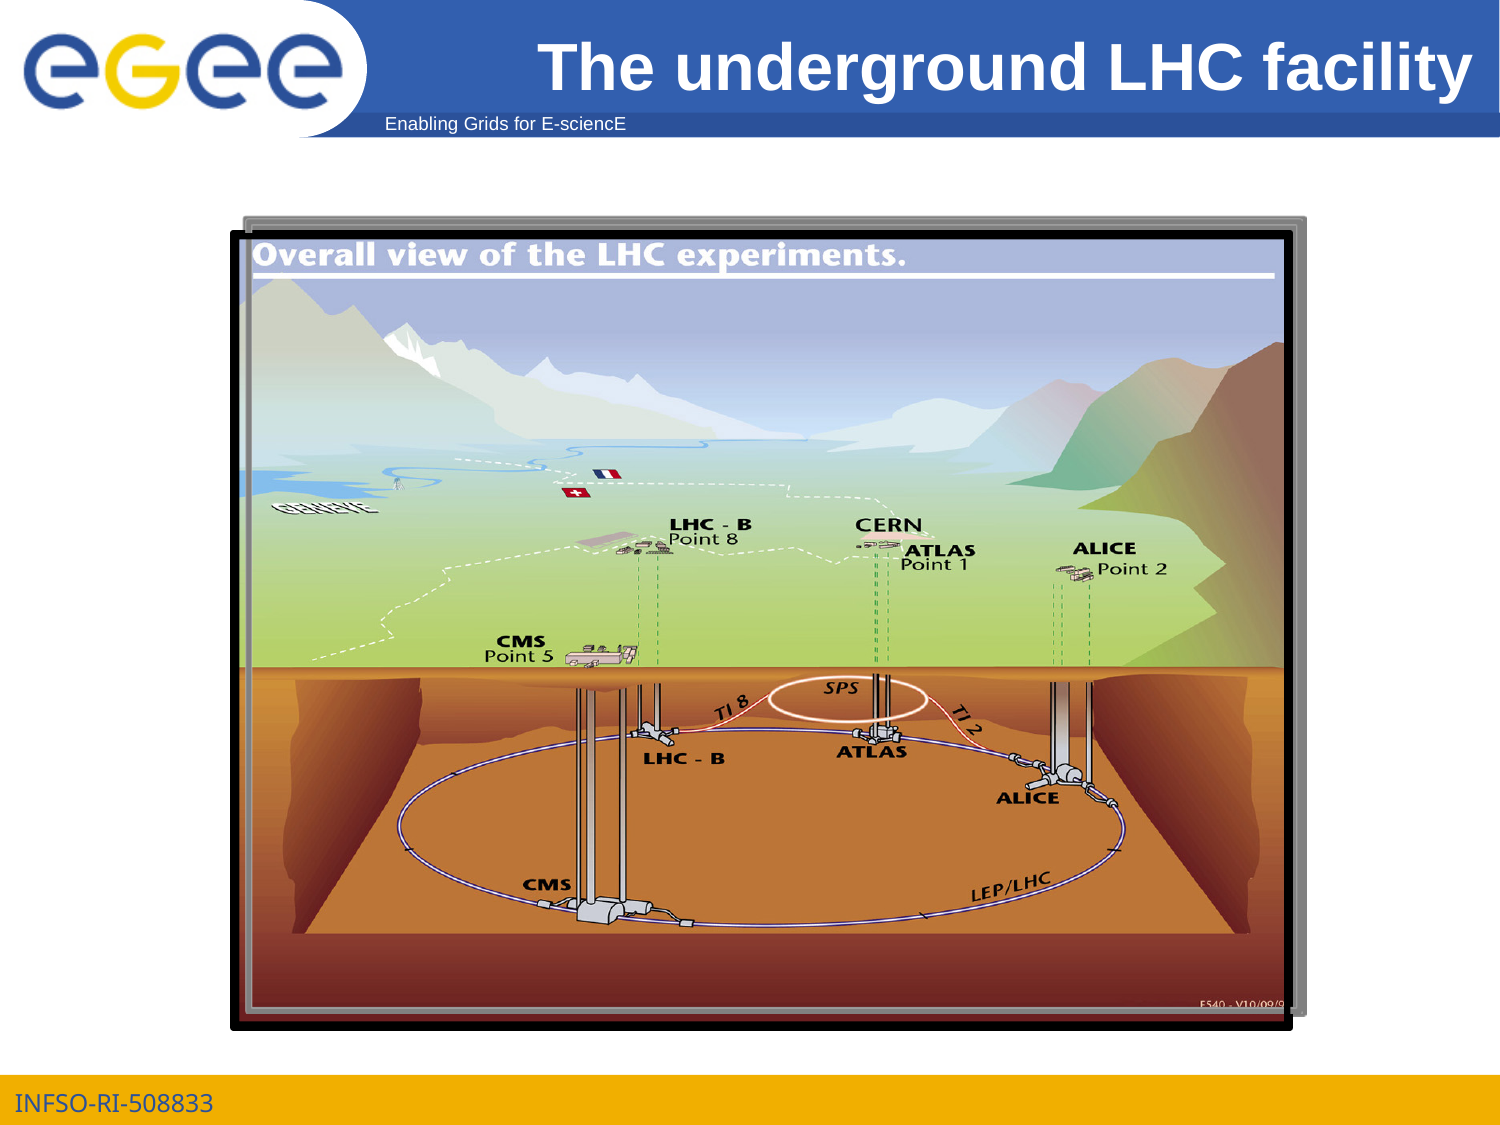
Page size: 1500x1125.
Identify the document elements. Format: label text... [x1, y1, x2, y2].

picture [18, 30, 349, 112]
picture [253, 240, 1284, 1006]
picture [240, 240, 1284, 1021]
title The underground LHC facility [369, 0, 1475, 195]
